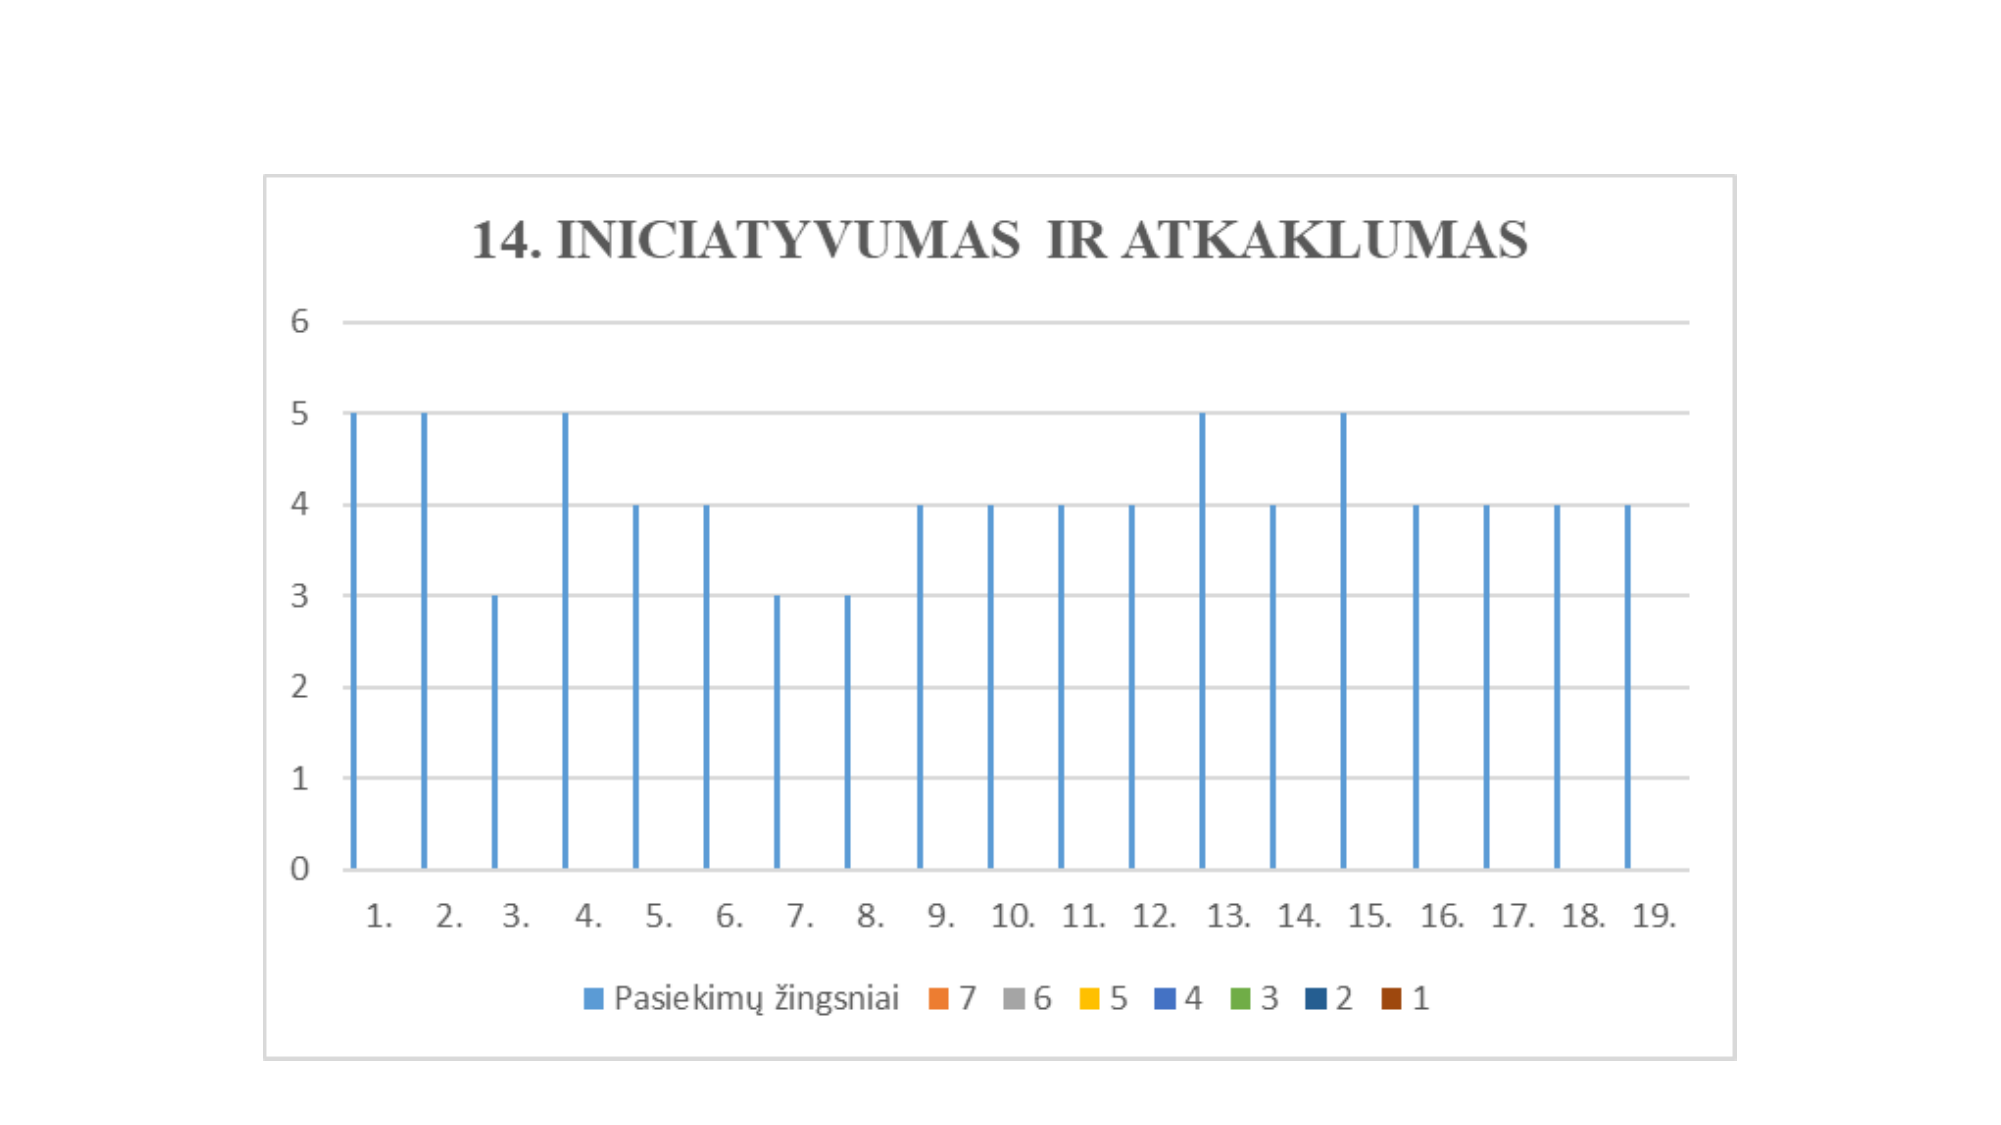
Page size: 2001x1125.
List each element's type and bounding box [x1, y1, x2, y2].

picture [263, 174, 1737, 1061]
